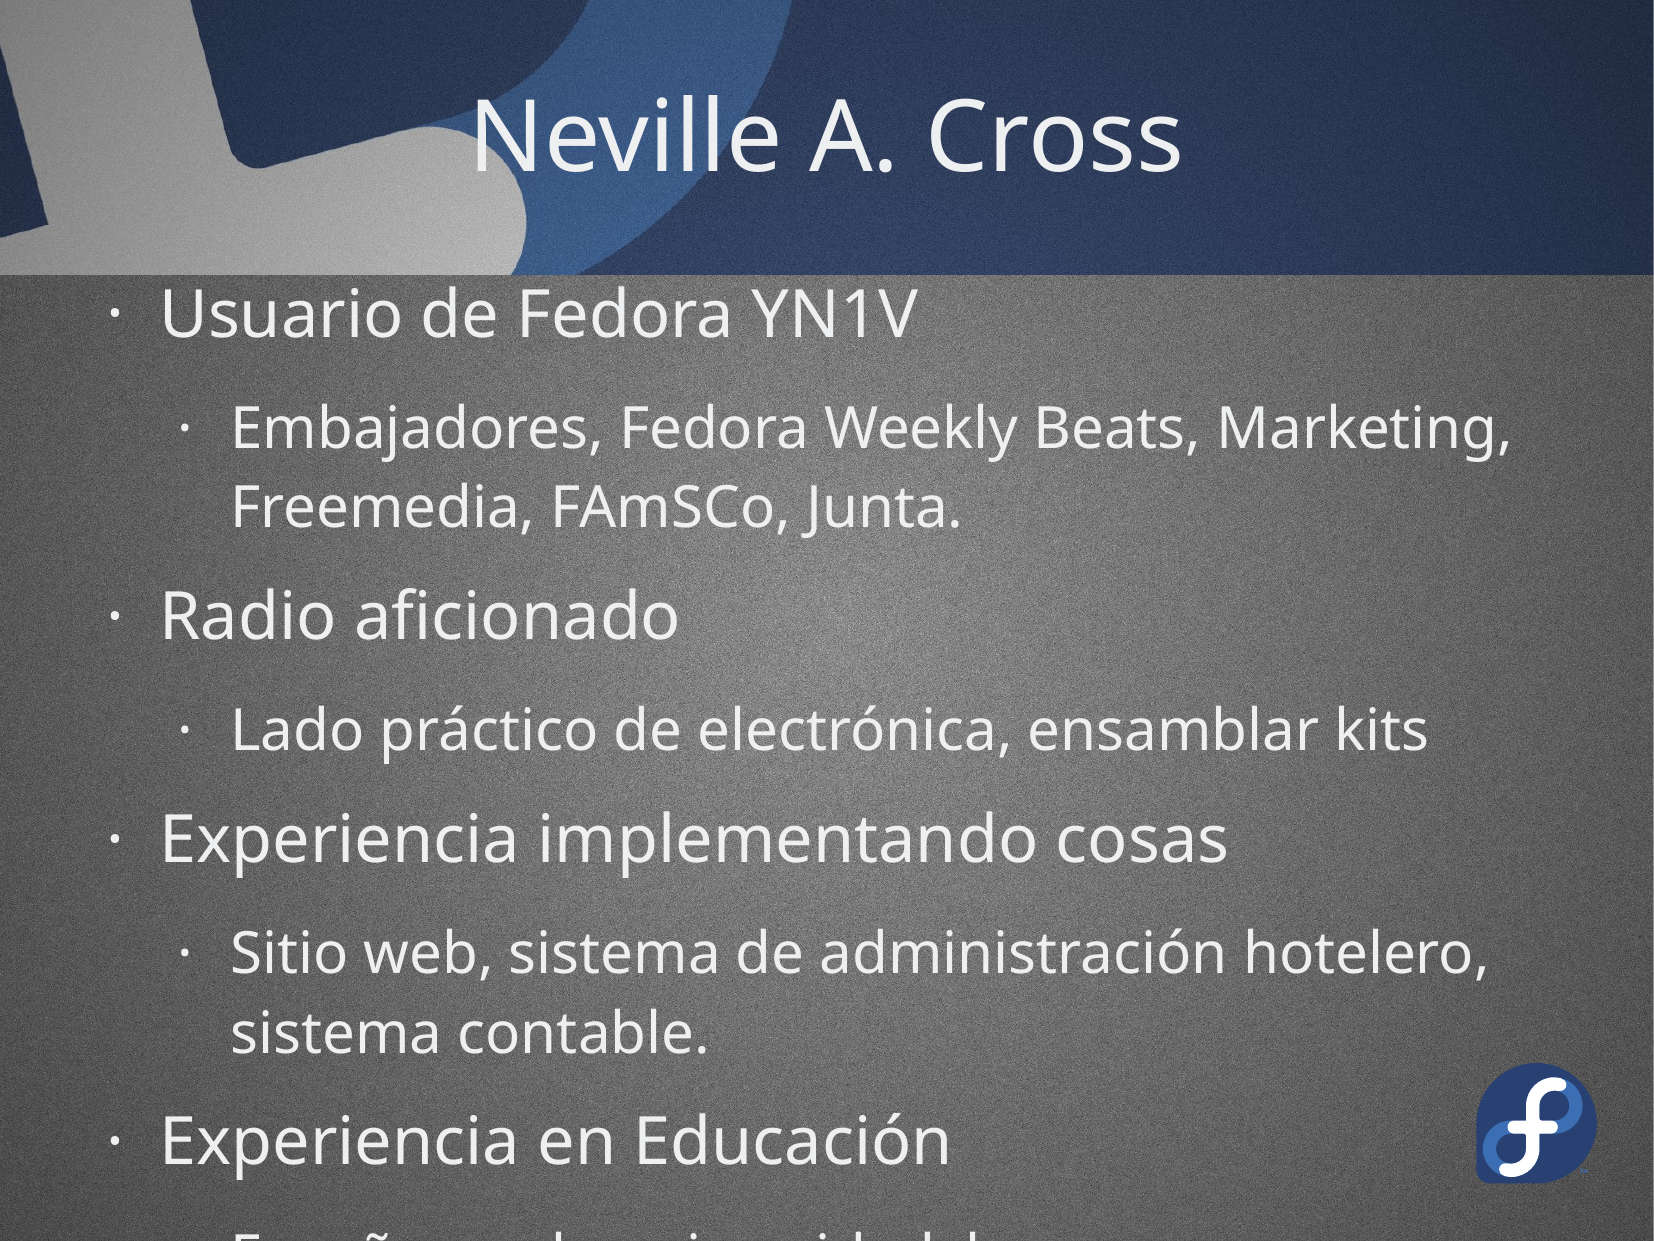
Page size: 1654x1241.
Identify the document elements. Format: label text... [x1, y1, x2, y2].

list Usuario de Fedora YN1V Embajadores, Fedora Weekly Beats, Marketing, Freemedia, FAmSCo, Junta. Radio aficionado Lado práctico de electrónica, ensamblar kits Experiencia implementando cosas Sitio web, sistema de administración hotelero, sistema contable. Experiencia en Educación Enseñar en la universidad, lanzar un programa de pregrado, crear asignaturas [88, 265, 1565, 1241]
picture [0, 0, 1654, 1241]
title Neville A. Cross [88, 29, 1565, 237]
